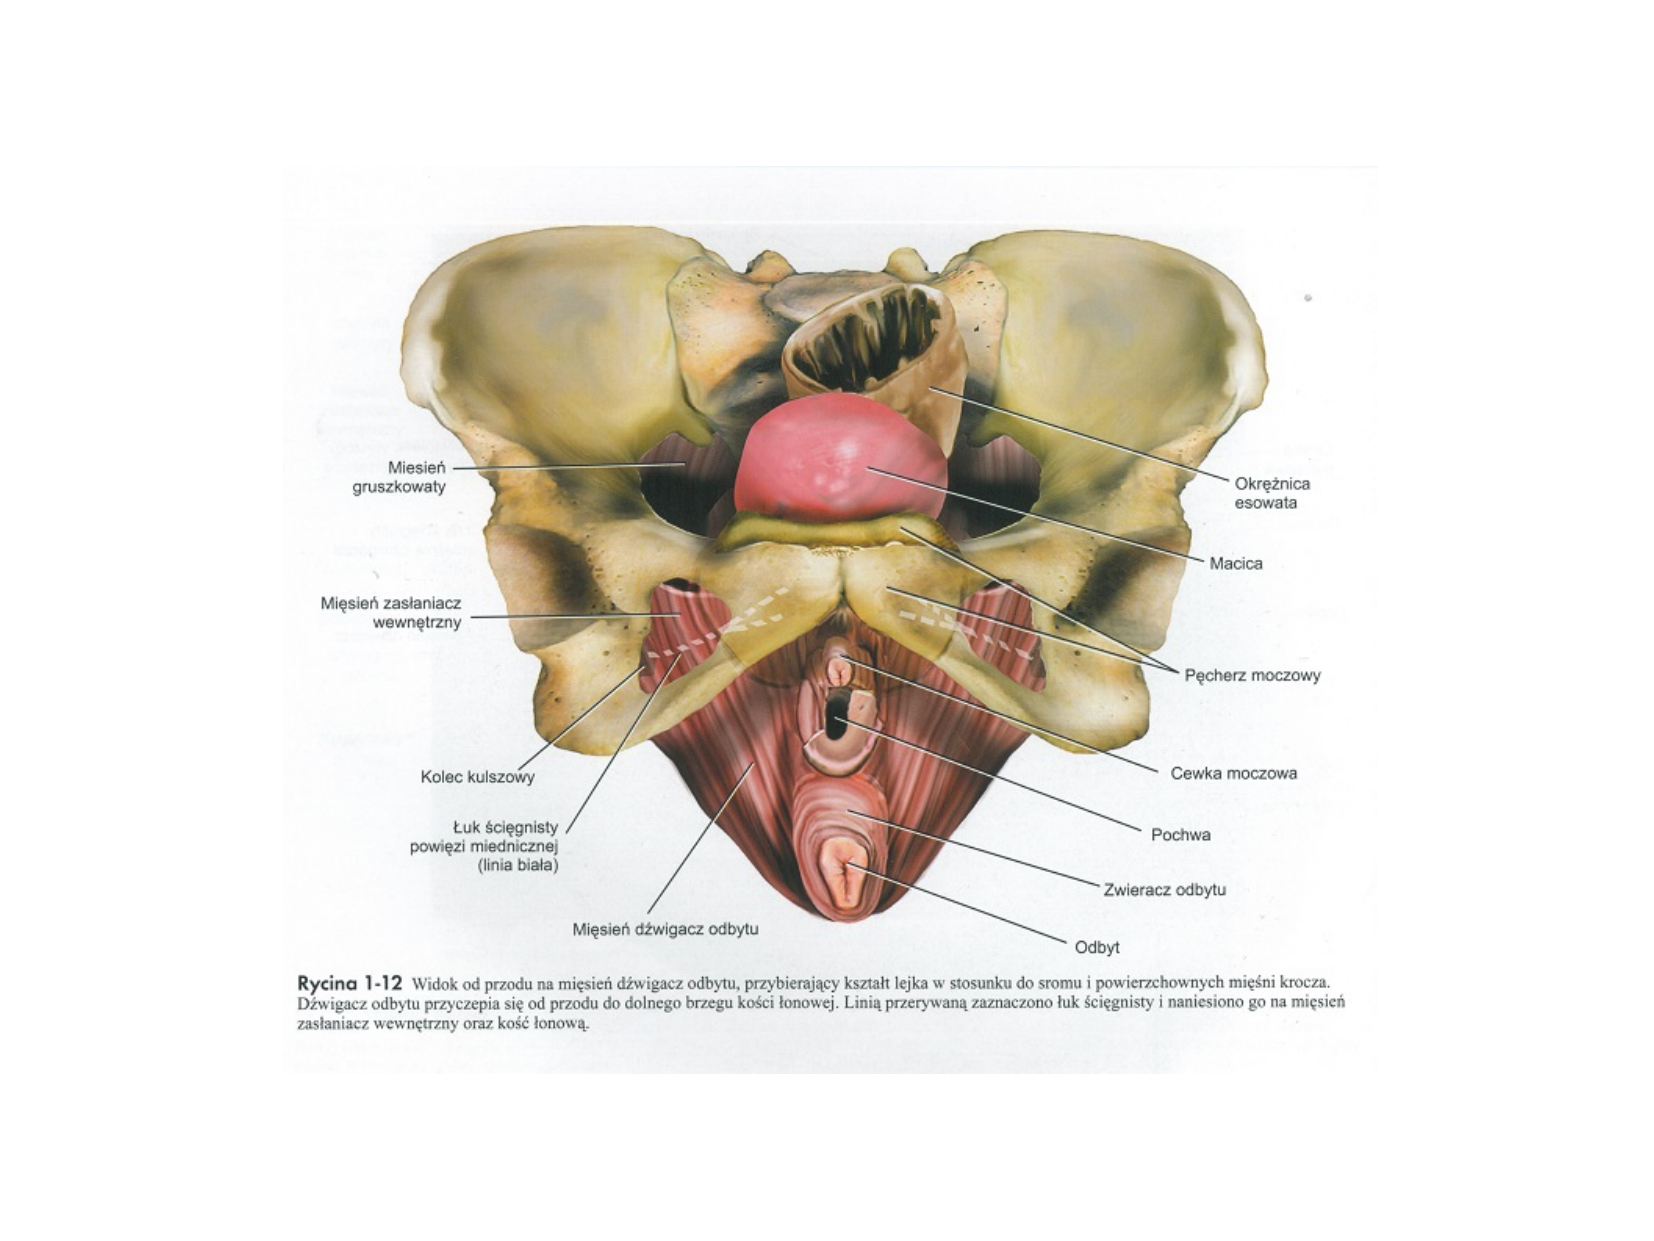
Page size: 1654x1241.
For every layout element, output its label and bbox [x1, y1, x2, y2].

picture [283, 166, 1378, 1074]
